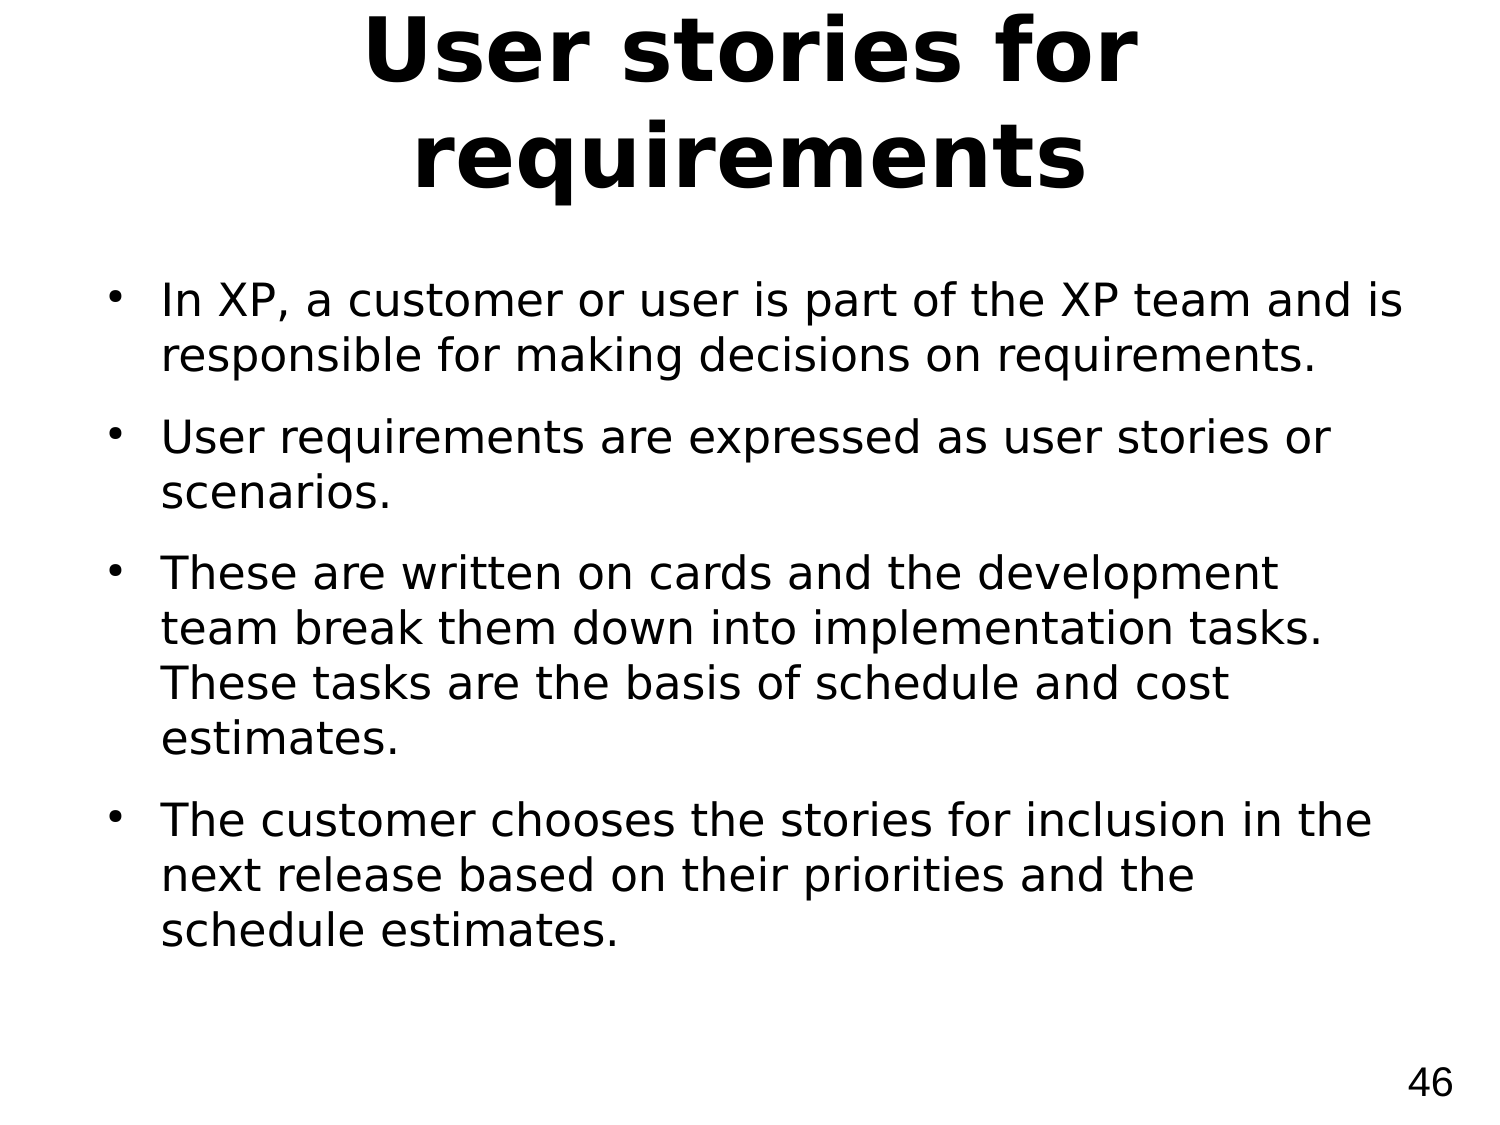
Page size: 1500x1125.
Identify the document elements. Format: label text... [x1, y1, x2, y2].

list In XP, a customer or user is part of the XP team and is responsible for making decisions on requirements. User requirements are expressed as user stories or scenarios. These are written on cards and the development team break them down into implementation tasks. These tasks are the basis of schedule and cost estimates. The customer chooses the stories for inclusion in the next release based on their priorities and the schedule estimates. [75, 263, 1425, 1063]
title User stories for requirements [75, 33, 1425, 166]
